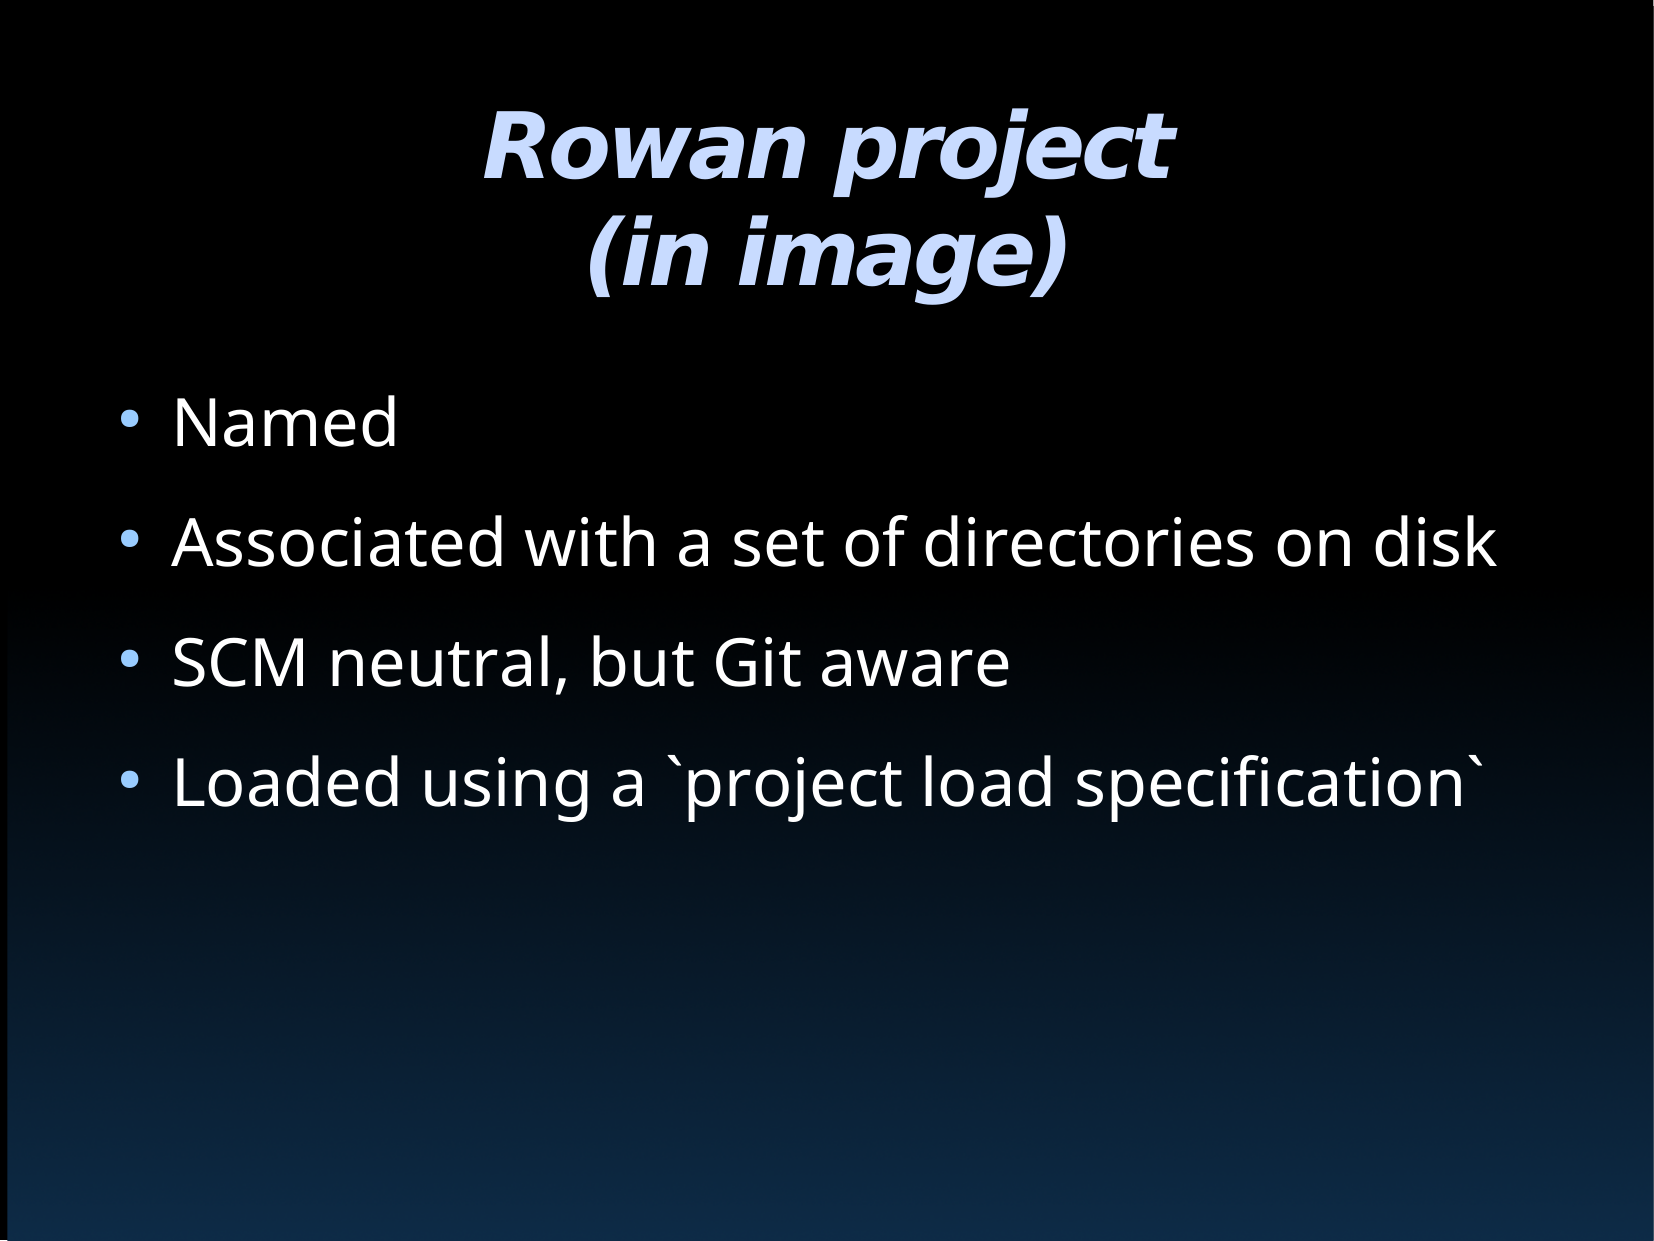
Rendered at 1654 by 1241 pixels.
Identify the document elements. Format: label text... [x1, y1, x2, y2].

picture [7, 6, 1654, 1241]
title Rowan project (in image) [82, 93, 1576, 308]
list Named Associated with a set of directories on disk SCM neutral, but Git aware Loaded using a `project load specification` [82, 374, 1571, 1054]
